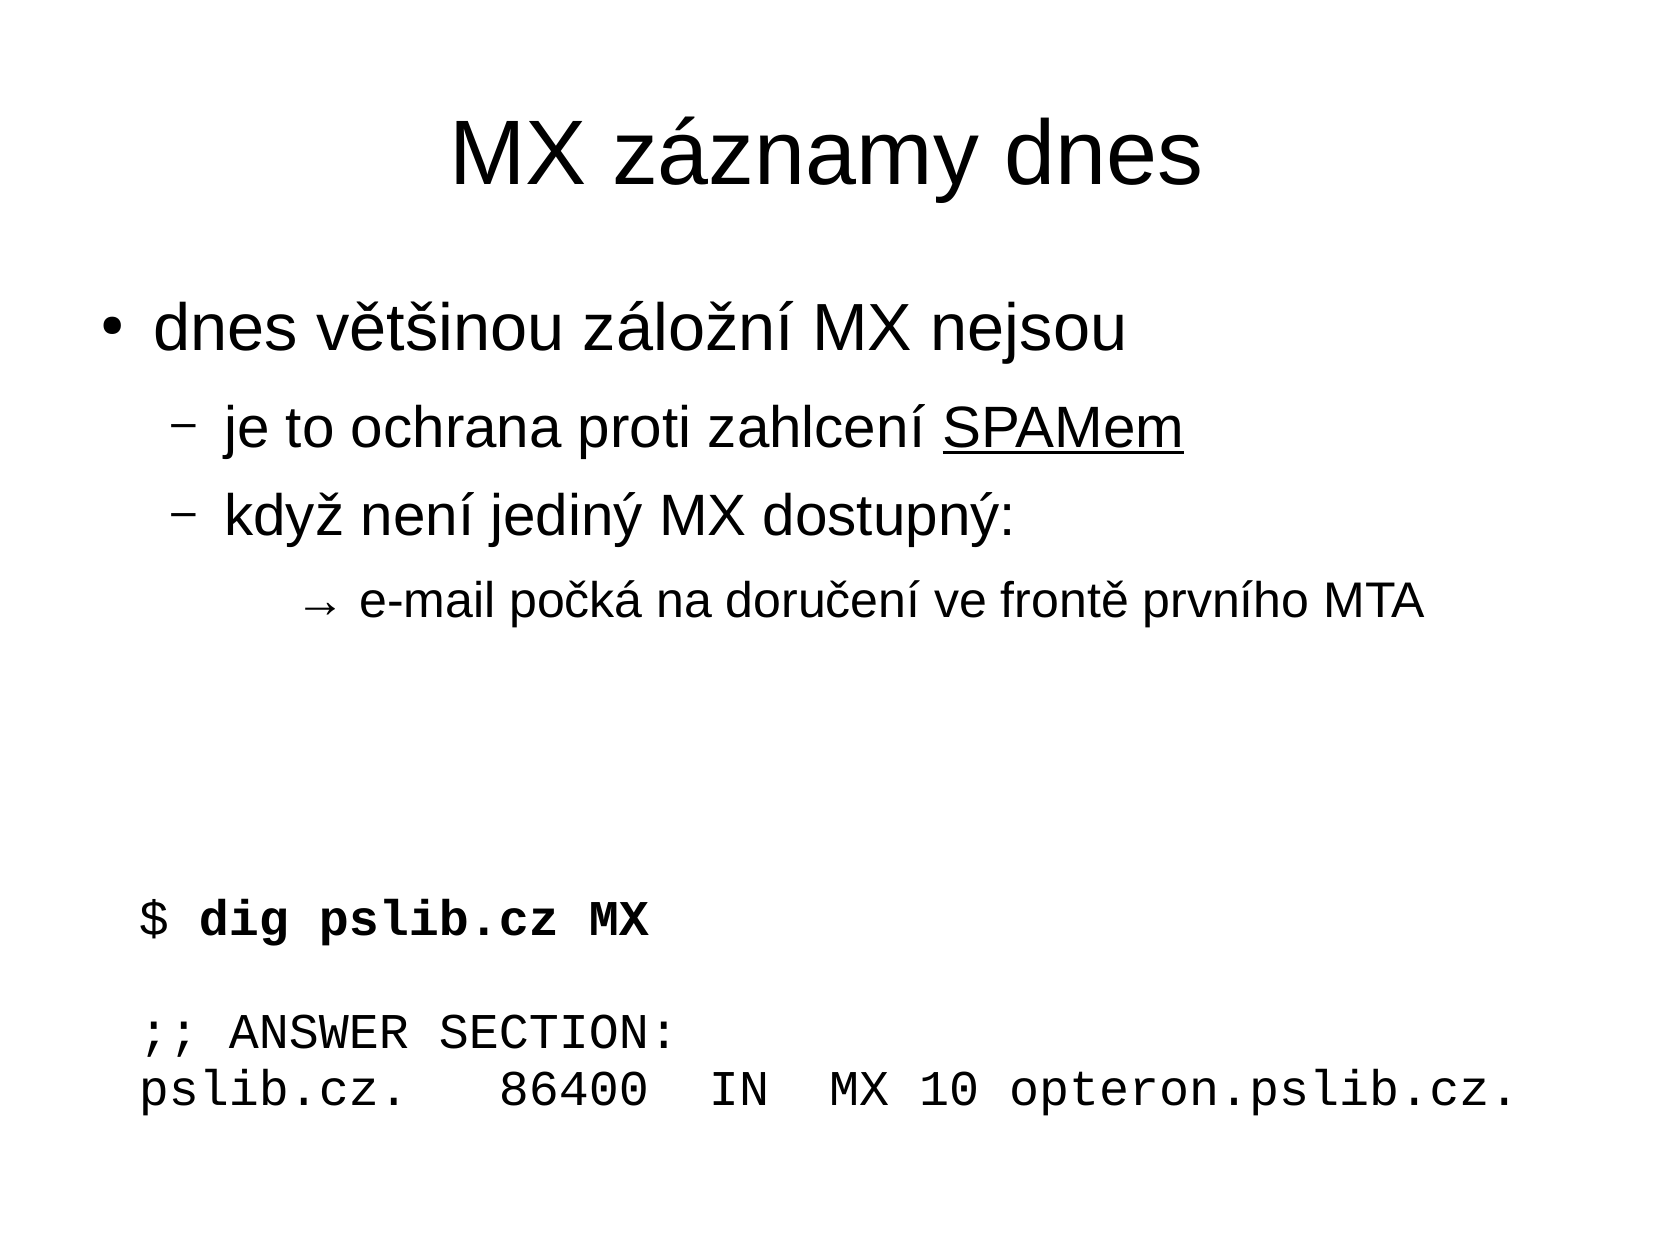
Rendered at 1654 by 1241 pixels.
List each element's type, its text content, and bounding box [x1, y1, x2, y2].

text_box $ dig pslib.cz MX ;; ANSWER SECTION: pslib.cz. 86400 IN MX 10 opteron.pslib.cz. [88, 885, 1565, 1128]
title MX záznamy dnes [82, 49, 1571, 257]
list dnes většinou záložní MX nejsou je to ochrana proti zahlcení SPAMem když není jediný MX dostupný: → e-mail počká na doručení ve frontě prvního MTA [82, 290, 1571, 1010]
